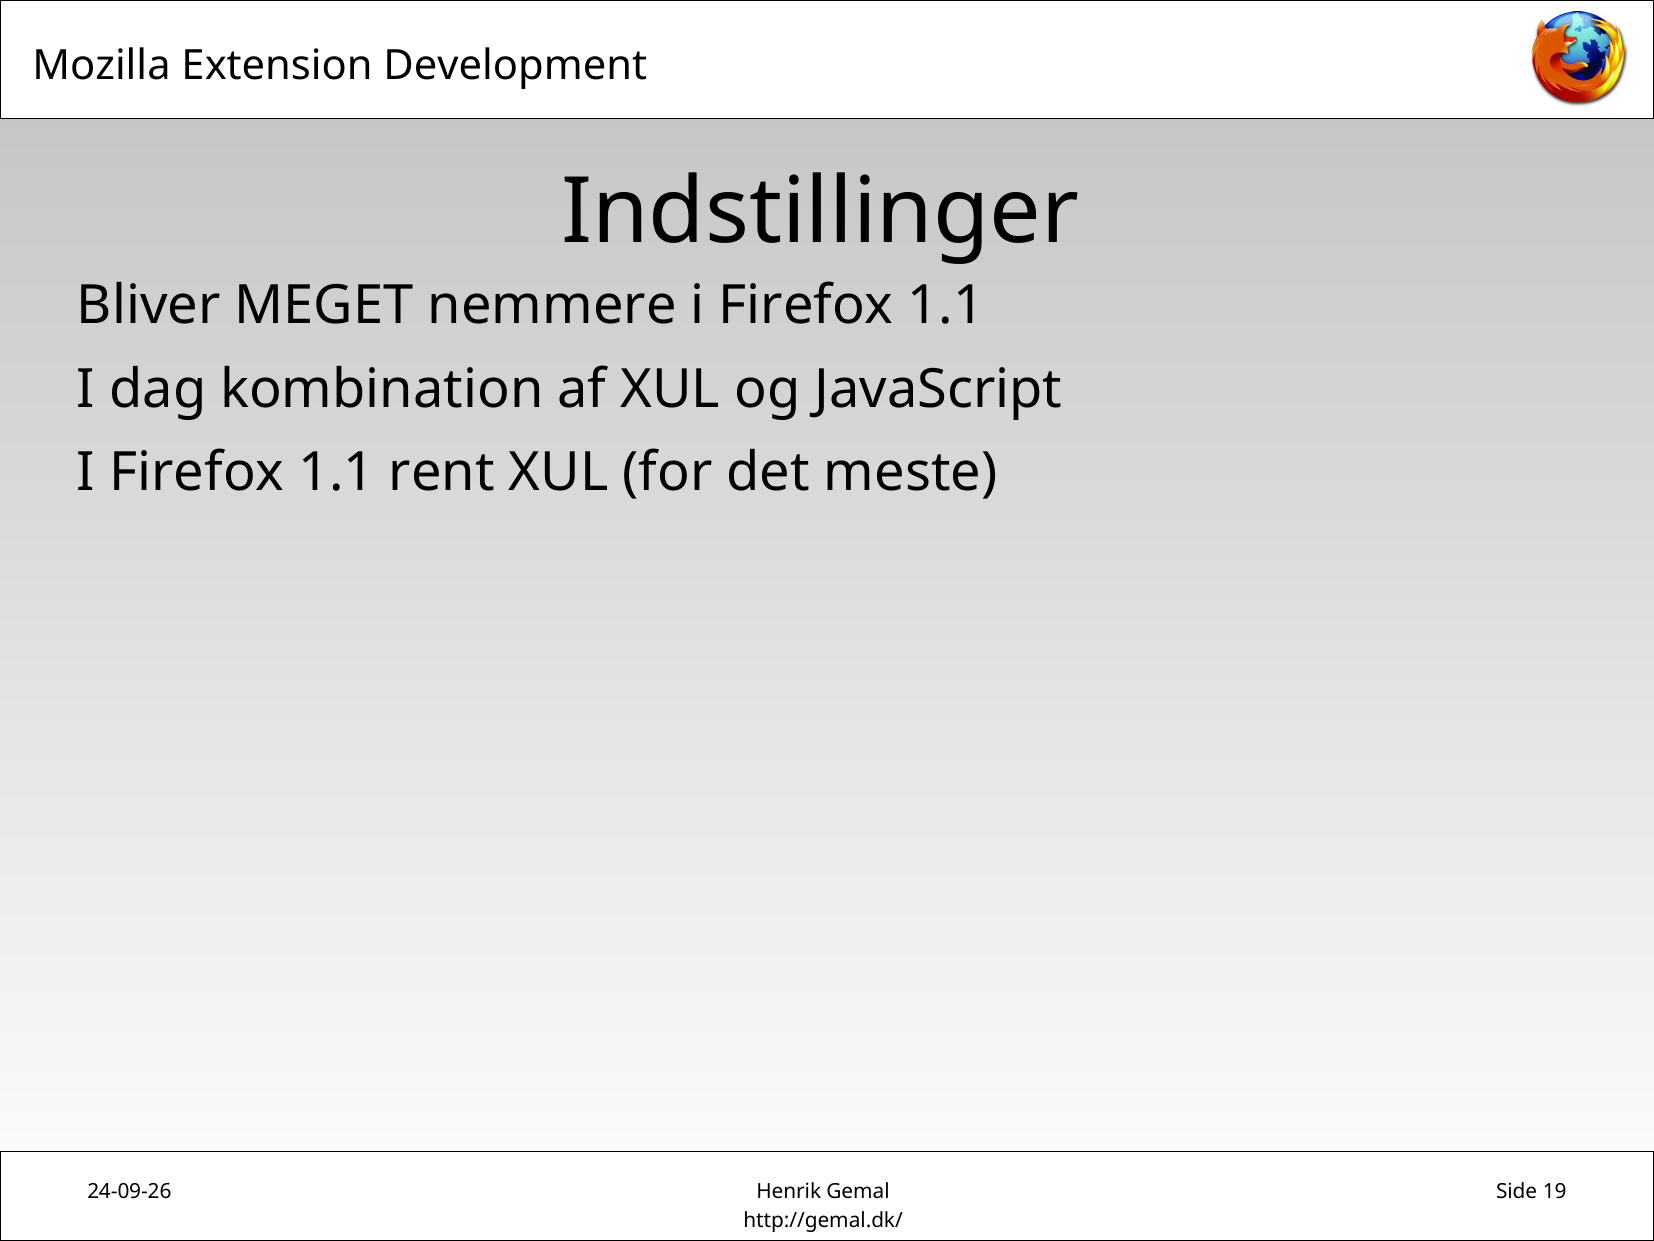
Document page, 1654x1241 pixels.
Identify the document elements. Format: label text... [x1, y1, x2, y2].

title Indstillinger [76, 147, 1565, 265]
list Bliver MEGET nemmere i Firefox 1.1 I dag kombination af XUL og JavaScript I Firefox 1.1 rent XUL (for det meste) [59, 265, 1595, 1152]
picture [1529, 11, 1630, 108]
